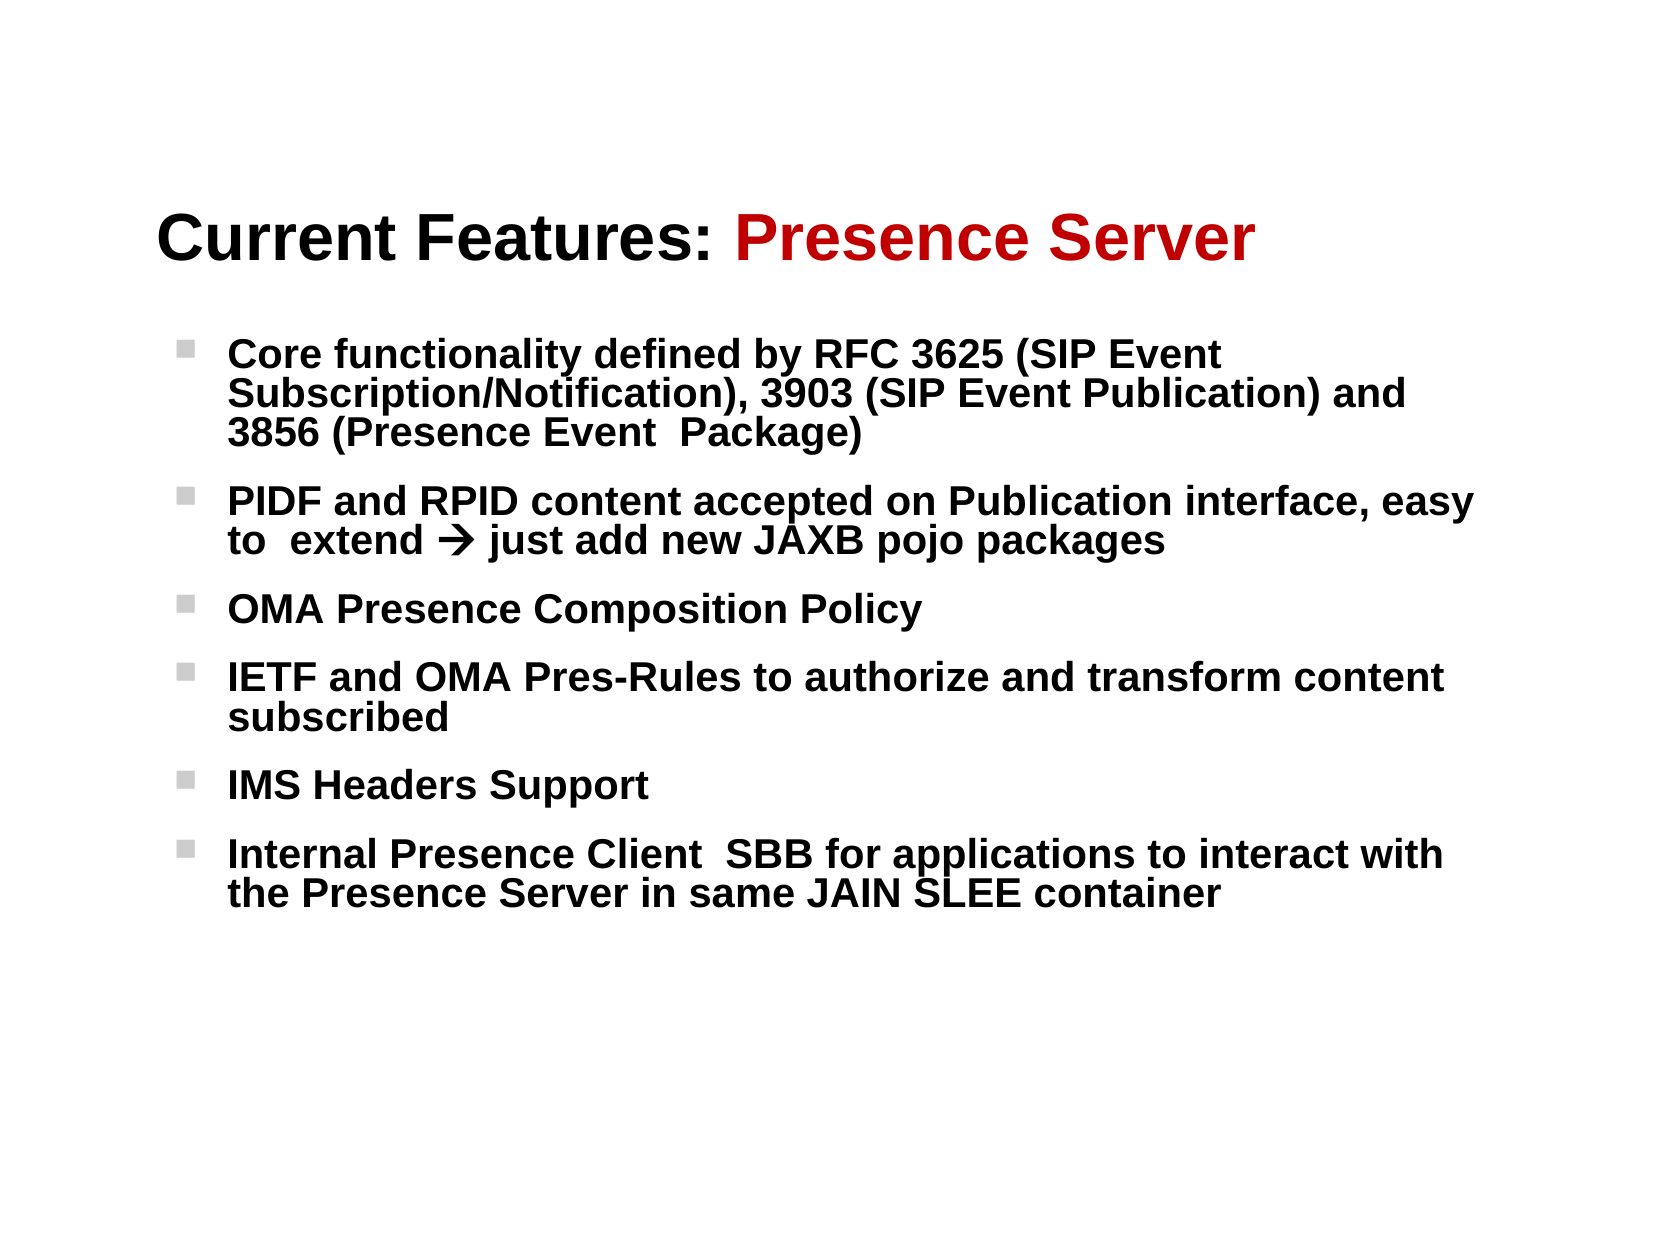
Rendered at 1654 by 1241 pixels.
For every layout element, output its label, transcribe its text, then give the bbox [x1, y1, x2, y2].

list Core functionality defined by RFC 3625 (SIP Event Subscription/Notification), 3903 (SIP Event Publication) and 3856 (Presence Event Package) PIDF and RPID content accepted on Publication interface, easy to extend  just add new JAXB pojo packages OMA Presence Composition Policy IETF and OMA Pres-Rules to authorize and transform content subscribed IMS Headers Support Internal Presence Client SBB for applications to interact with the Presence Server in same JAIN SLEE container [156, 337, 1502, 1131]
title Current Features: Presence Server [156, 196, 1502, 288]
